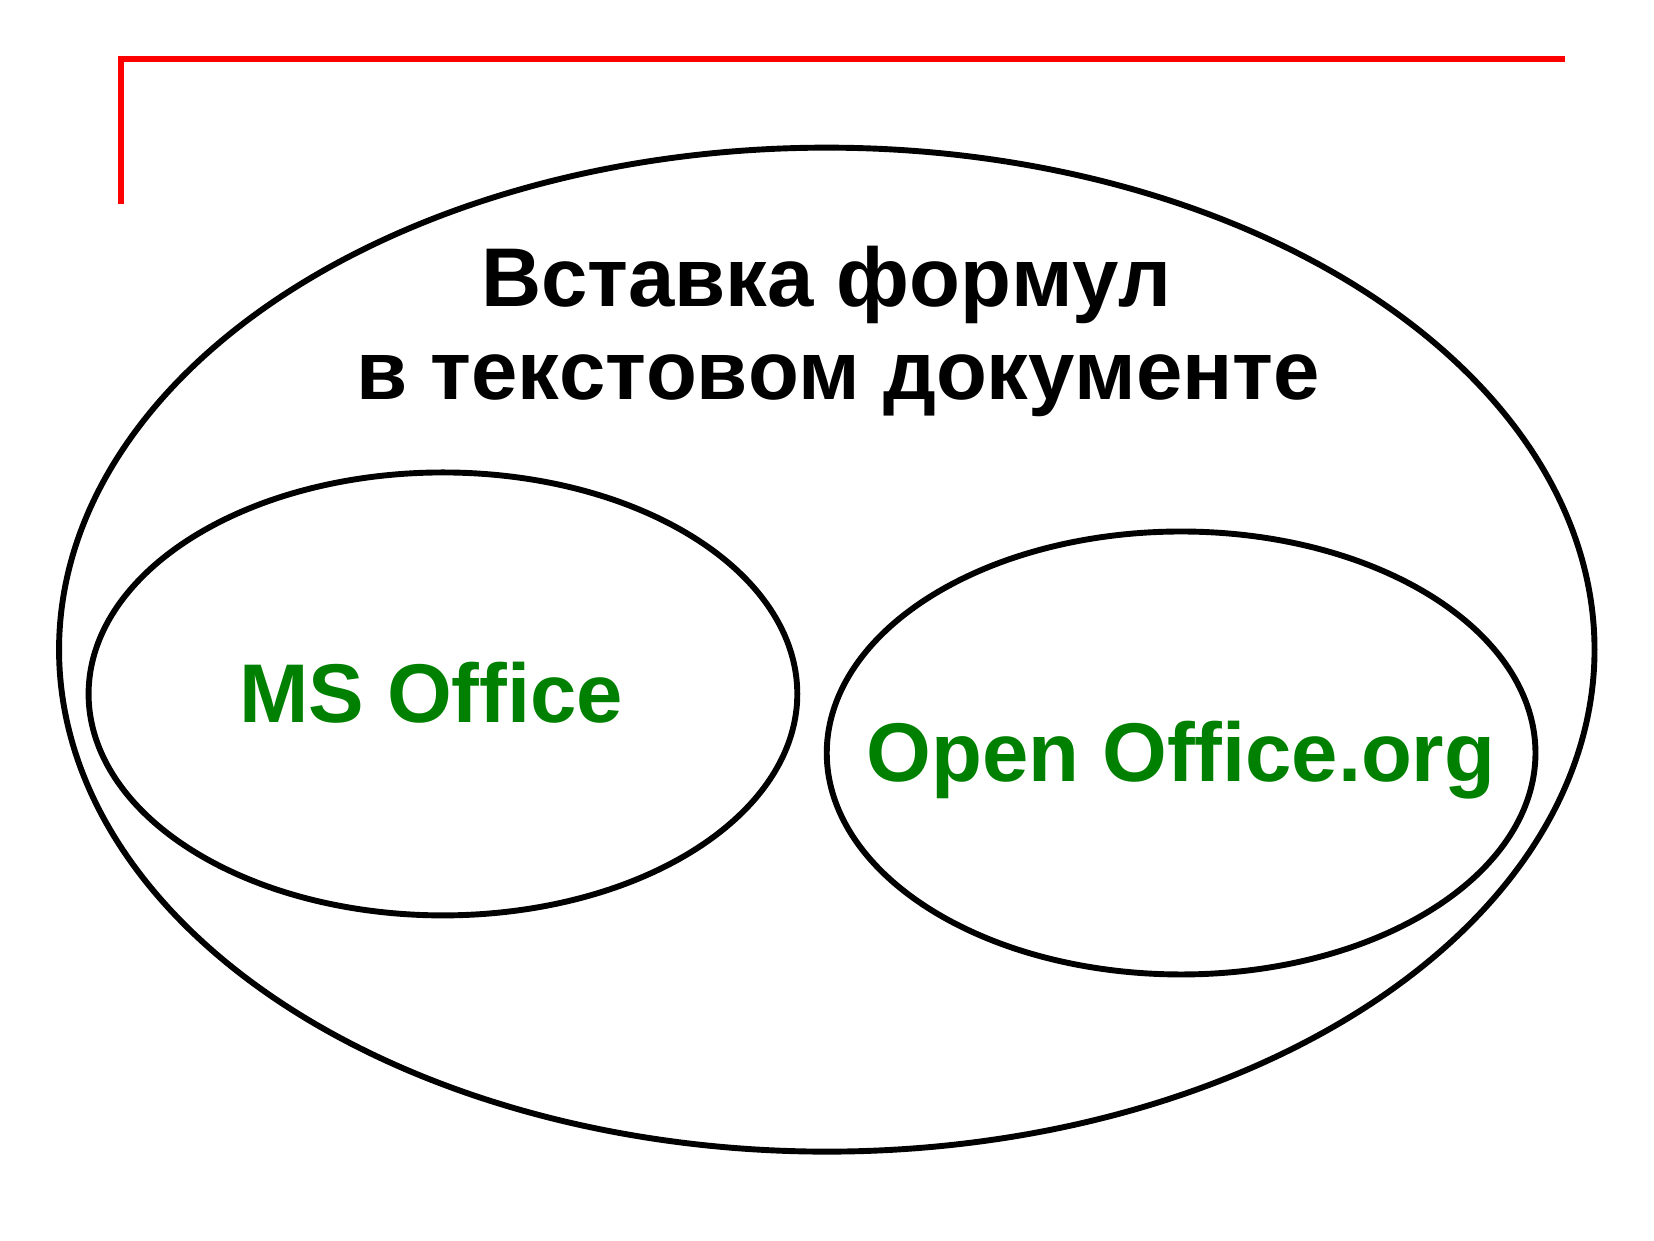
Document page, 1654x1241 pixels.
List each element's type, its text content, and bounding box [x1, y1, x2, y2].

text_box Open Office.org [826, 531, 1536, 975]
text_box Вставка формул в текстовом документе [59, 147, 1595, 1152]
text_box MS Office [88, 472, 798, 916]
